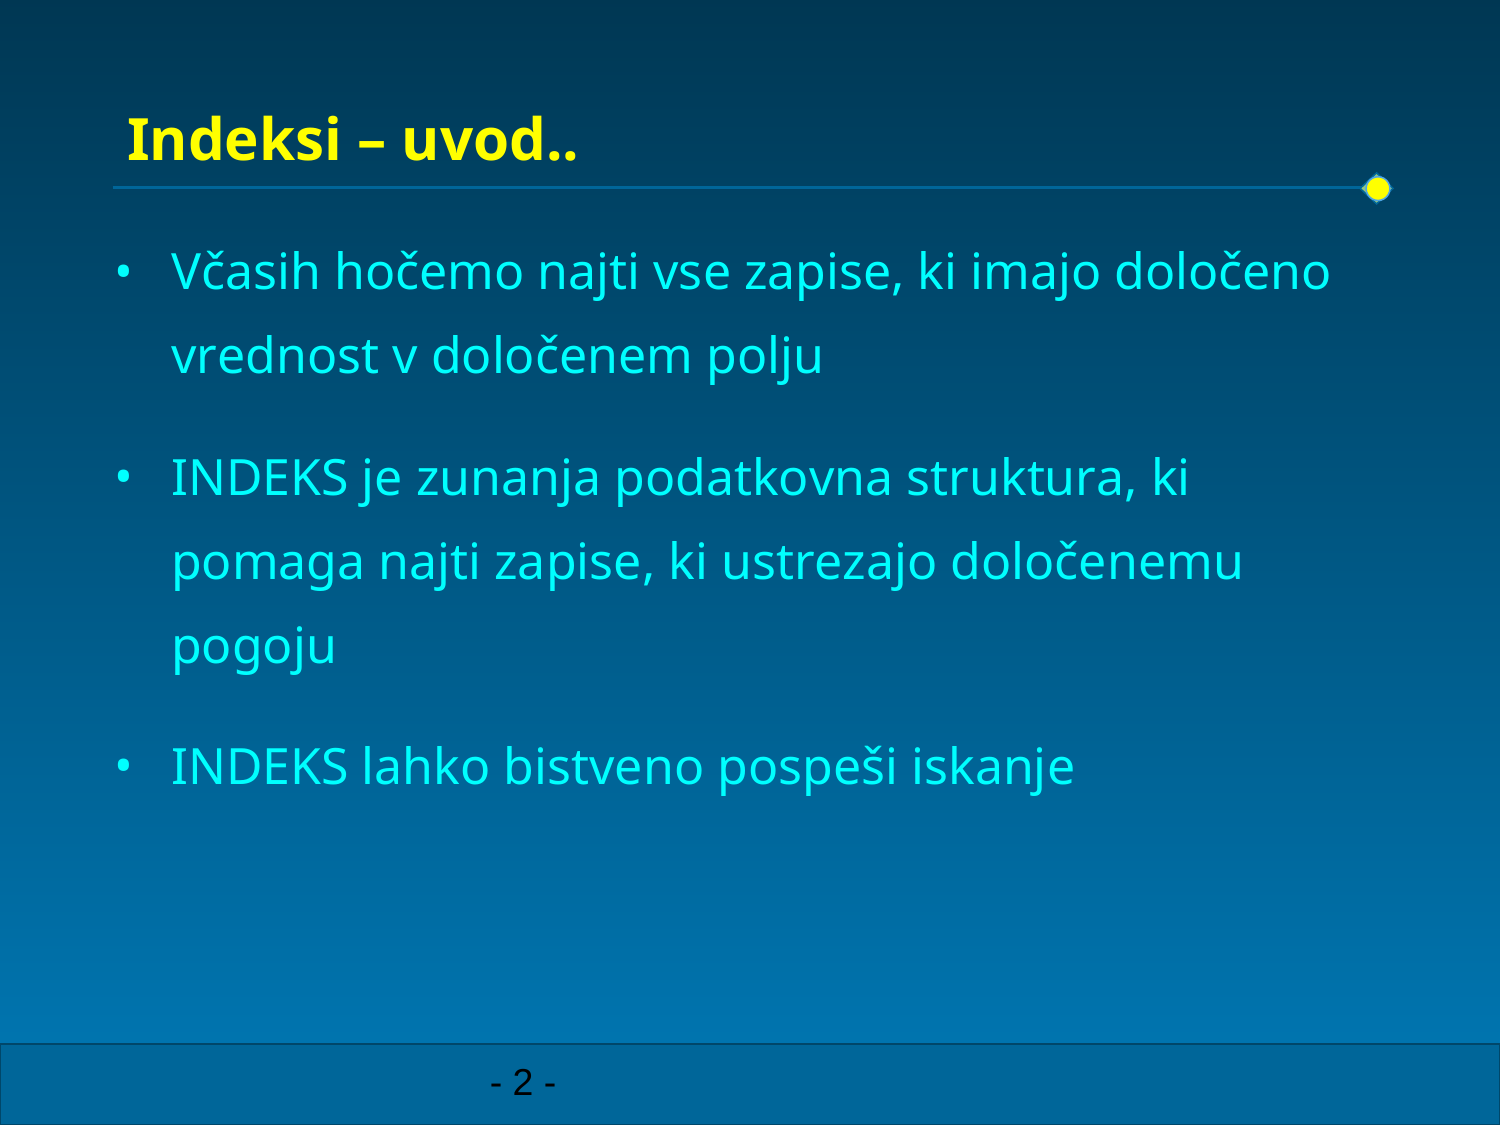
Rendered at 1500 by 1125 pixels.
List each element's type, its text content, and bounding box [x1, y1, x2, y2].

list Včasih hočemo najti vse zapise, ki imajo določeno vrednost v določenem polju INDEKS je zunanja podatkovna struktura, ki pomaga najti zapise, ki ustrezajo določenemu pogoju INDEKS lahko bistveno pospeši iskanje [100, 208, 1400, 965]
title Indeksi – uvod.. [112, 94, 1388, 181]
